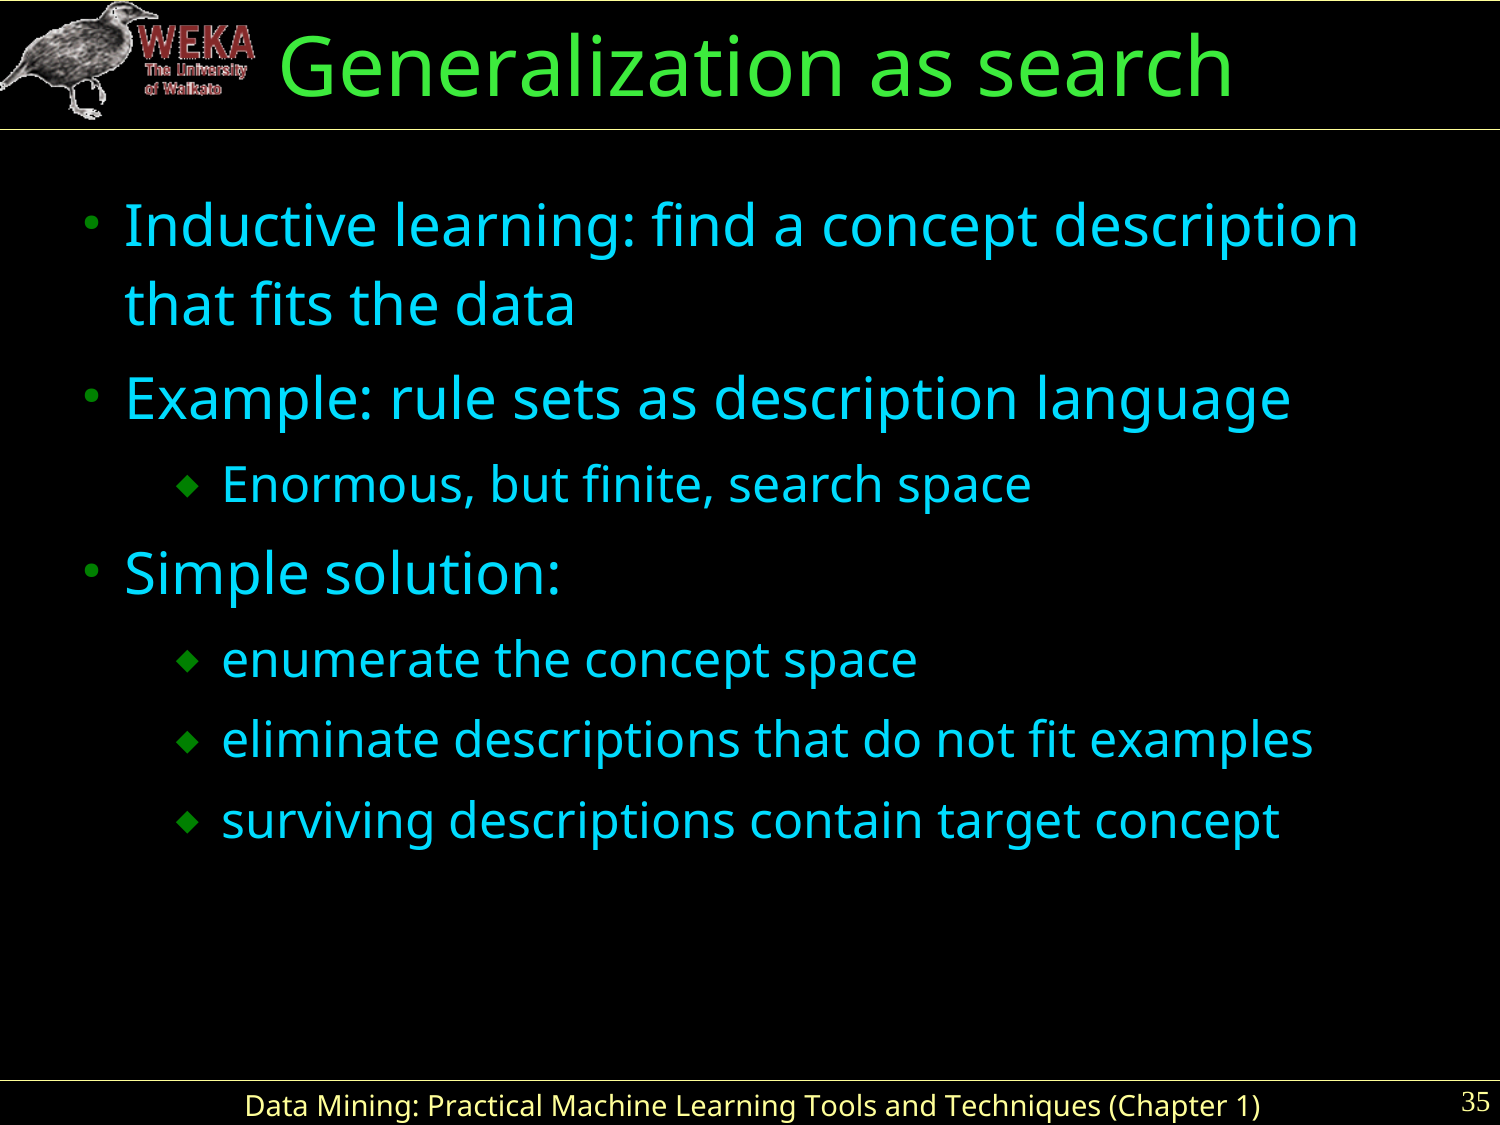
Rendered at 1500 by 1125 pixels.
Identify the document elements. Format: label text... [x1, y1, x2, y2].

picture [0, 1, 263, 129]
list Inductive learning: find a concept description that fits the data Example: rule sets as description language Enormous, but finite, search space Simple solution: enumerate the concept space eliminate descriptions that do not fit examples surviving descriptions contain target concept [67, 177, 1418, 1093]
title Generalization as search [263, 0, 1500, 159]
